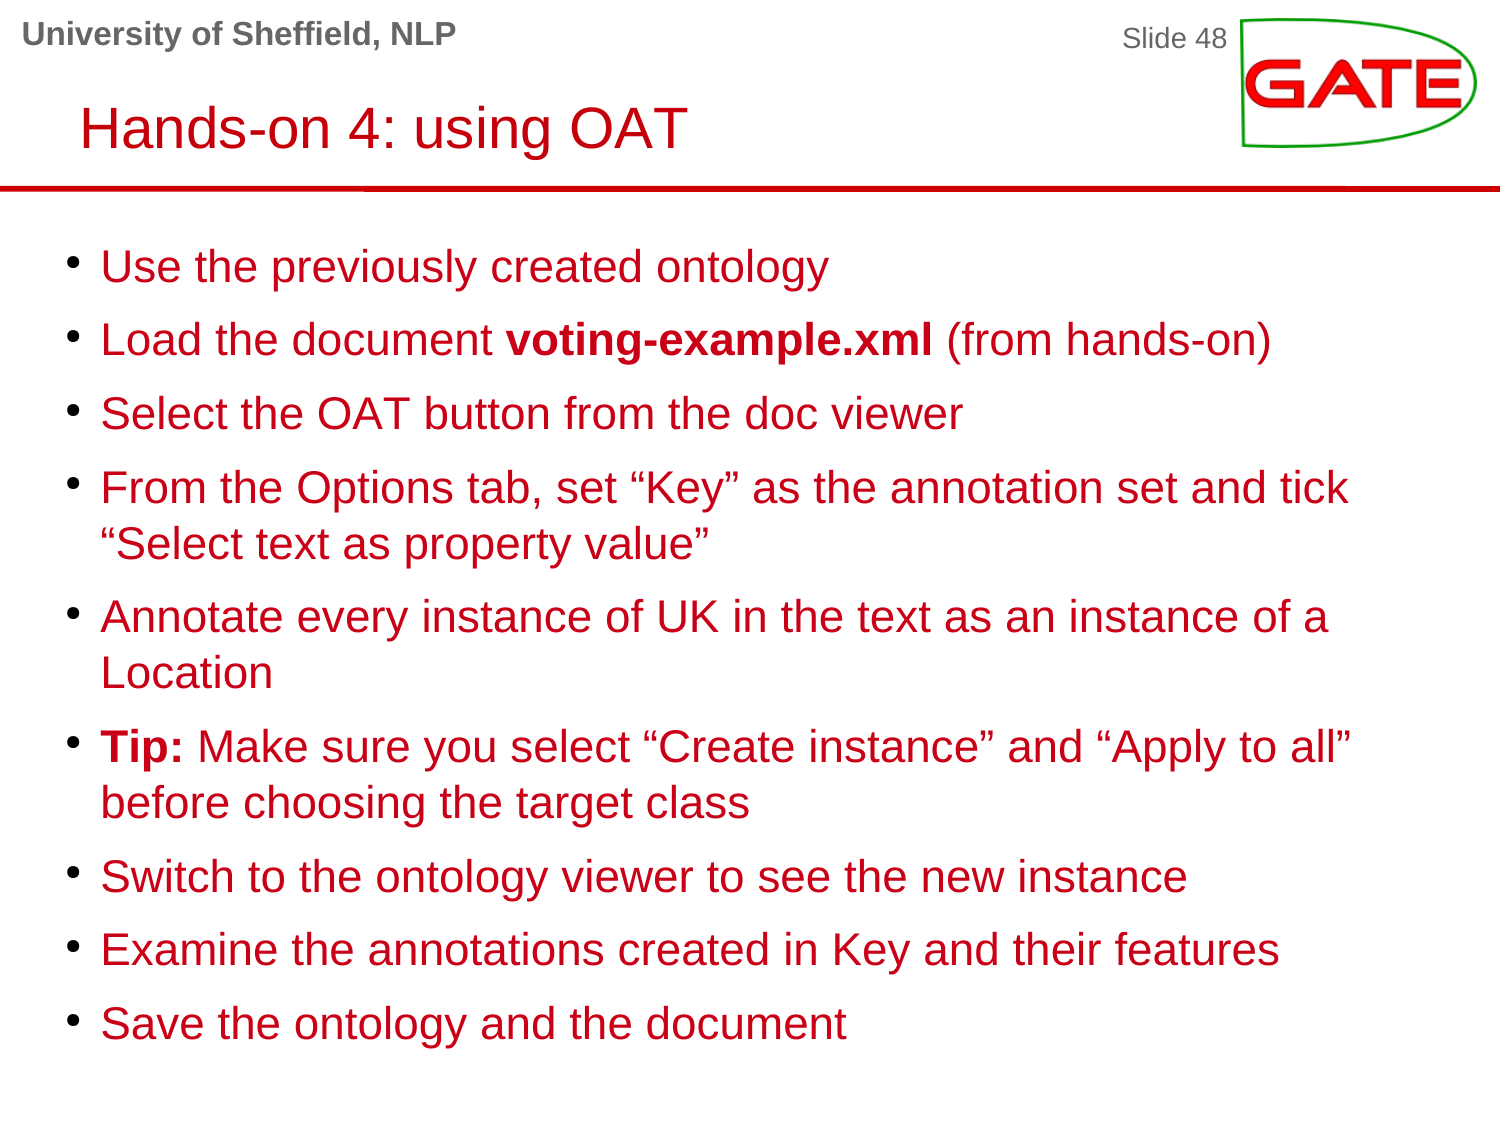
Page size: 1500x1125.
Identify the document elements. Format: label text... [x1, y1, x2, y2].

picture [1240, 18, 1477, 148]
title Hands-on 4: using OAT [79, 62, 1149, 197]
list Use the previously created ontology Load the document voting-example.xml (from hands-on) Select the OAT button from the doc viewer From the Options tab, set “Key” as the annotation set and tick “Select text as property value” Annotate every instance of UK in the text as an instance of a Location Tip: Make sure you select “Create instance” and “Apply to all” before choosing the target class Switch to the ontology viewer to see the new instance Examine the annotations created in Key and their features Save the ontology and the document [29, 235, 1455, 1094]
